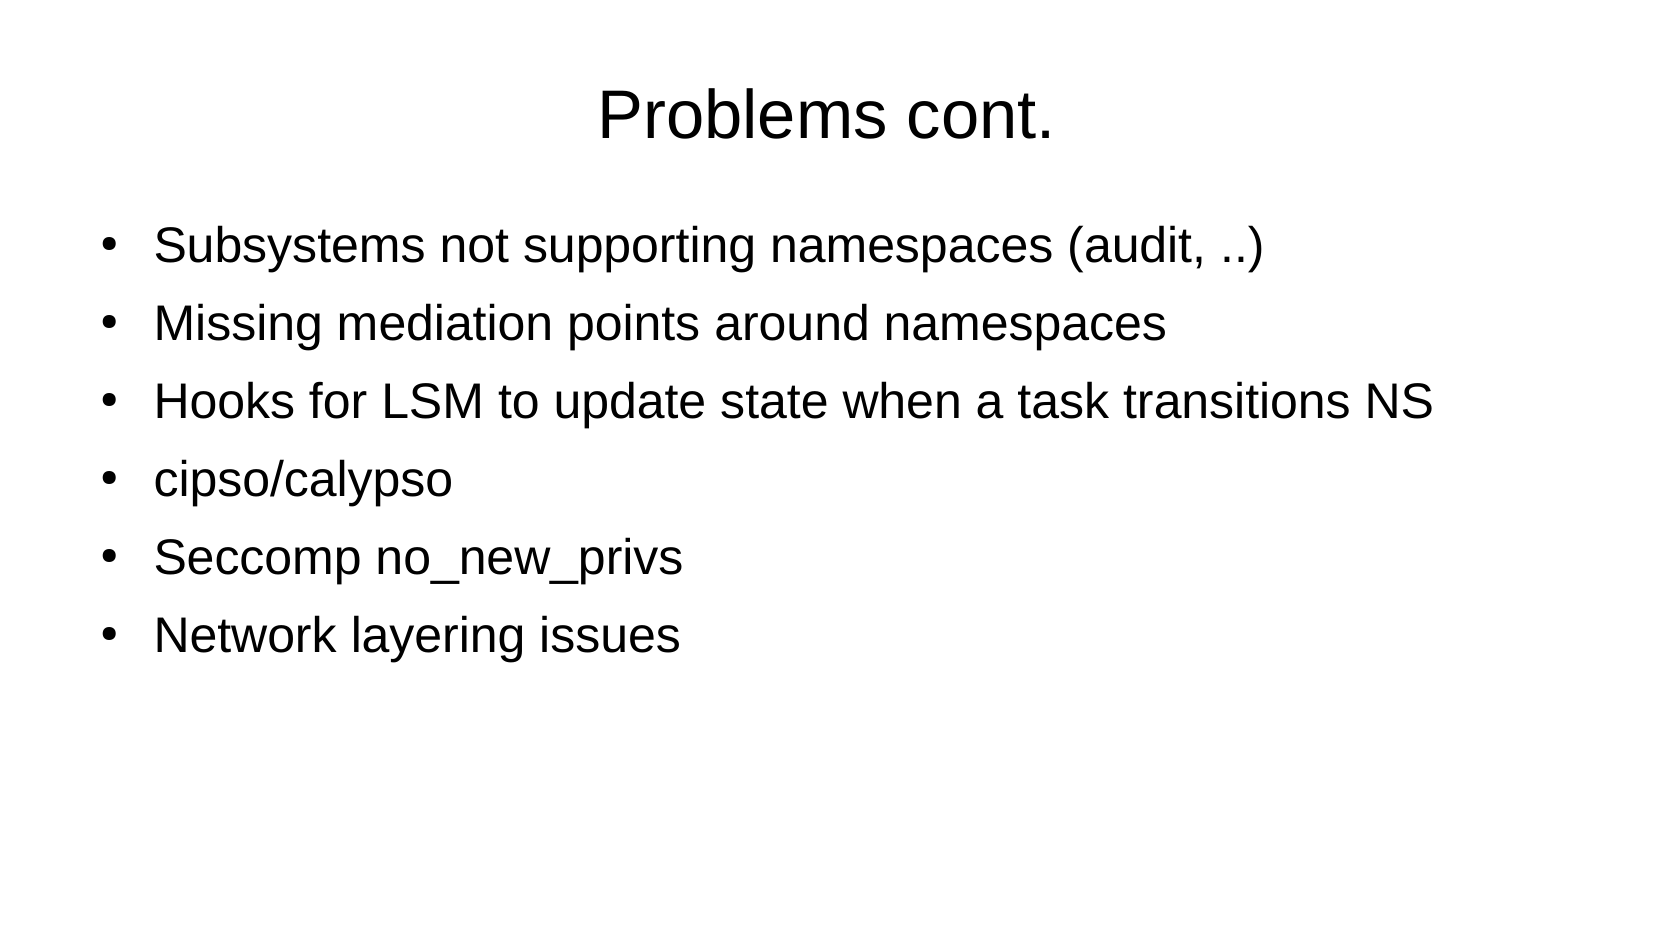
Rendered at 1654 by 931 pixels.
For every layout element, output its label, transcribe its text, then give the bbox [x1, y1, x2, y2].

list Subsystems not supporting namespaces (audit, ..) Missing mediation points around namespaces Hooks for LSM to update state when a task transitions NS cipso/calypso Seccomp no_new_privs Network layering issues [82, 217, 1571, 758]
title Problems cont. [82, 37, 1571, 193]
